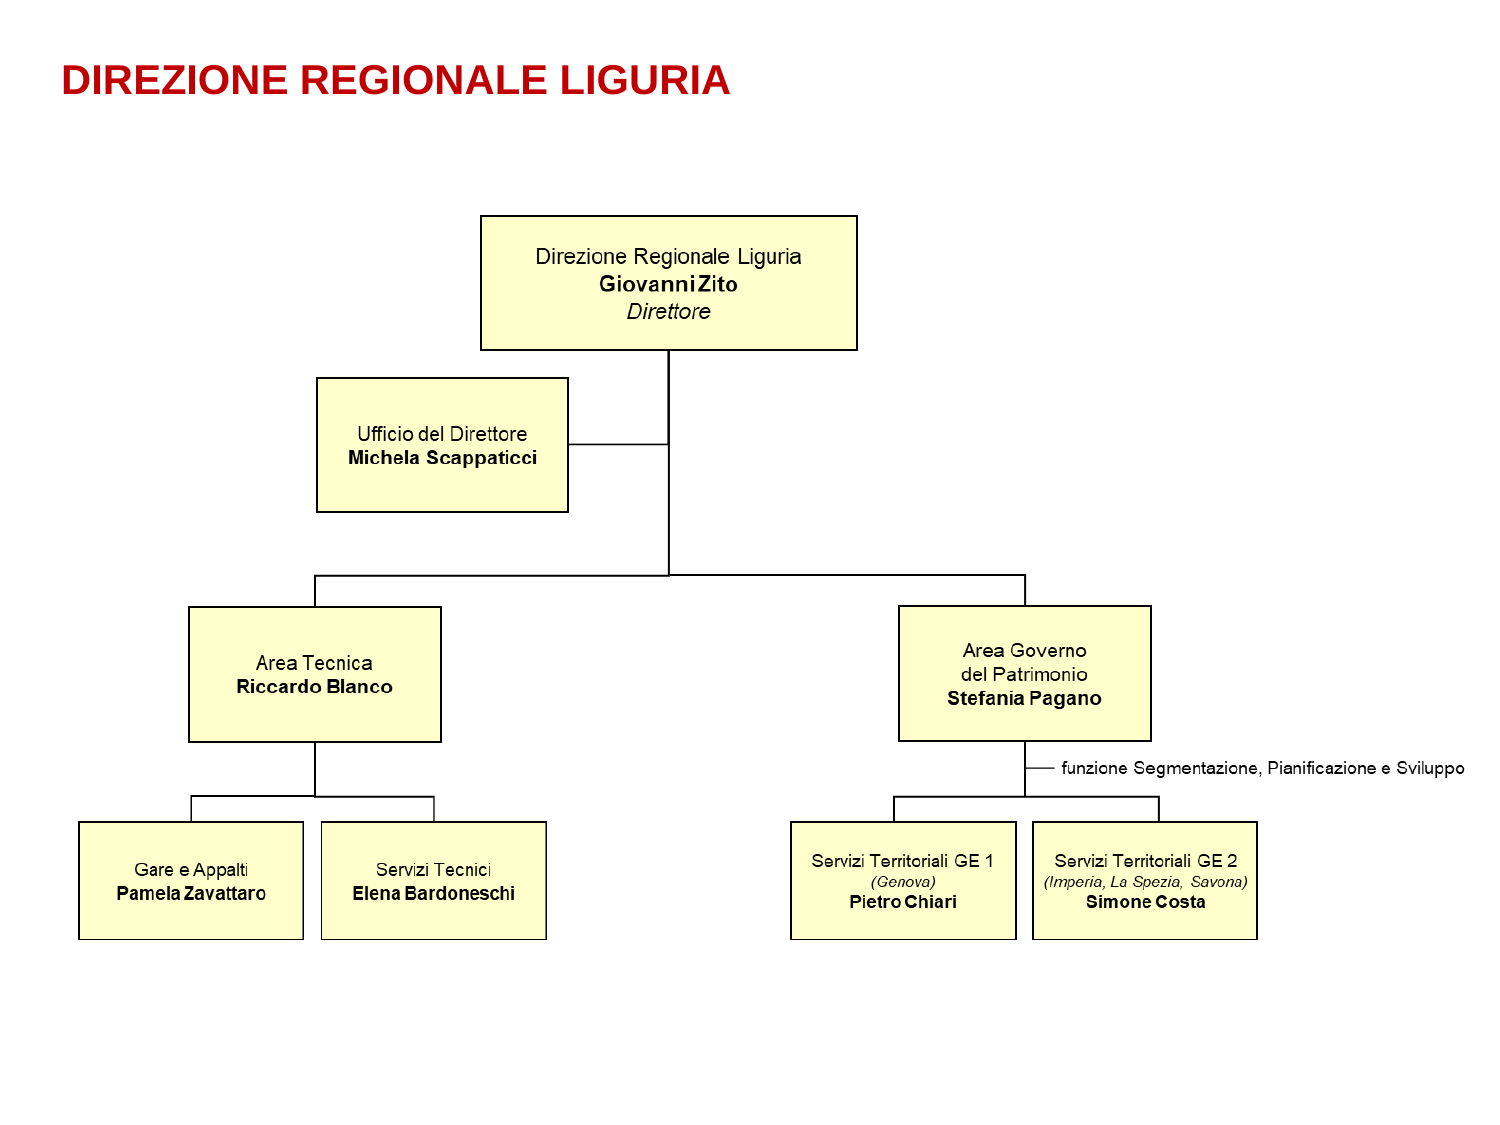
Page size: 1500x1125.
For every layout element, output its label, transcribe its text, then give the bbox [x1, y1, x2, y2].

text_box DIREZIONE REGIONALE LIGURIA [46, 45, 1500, 128]
picture [78, 215, 1480, 940]
